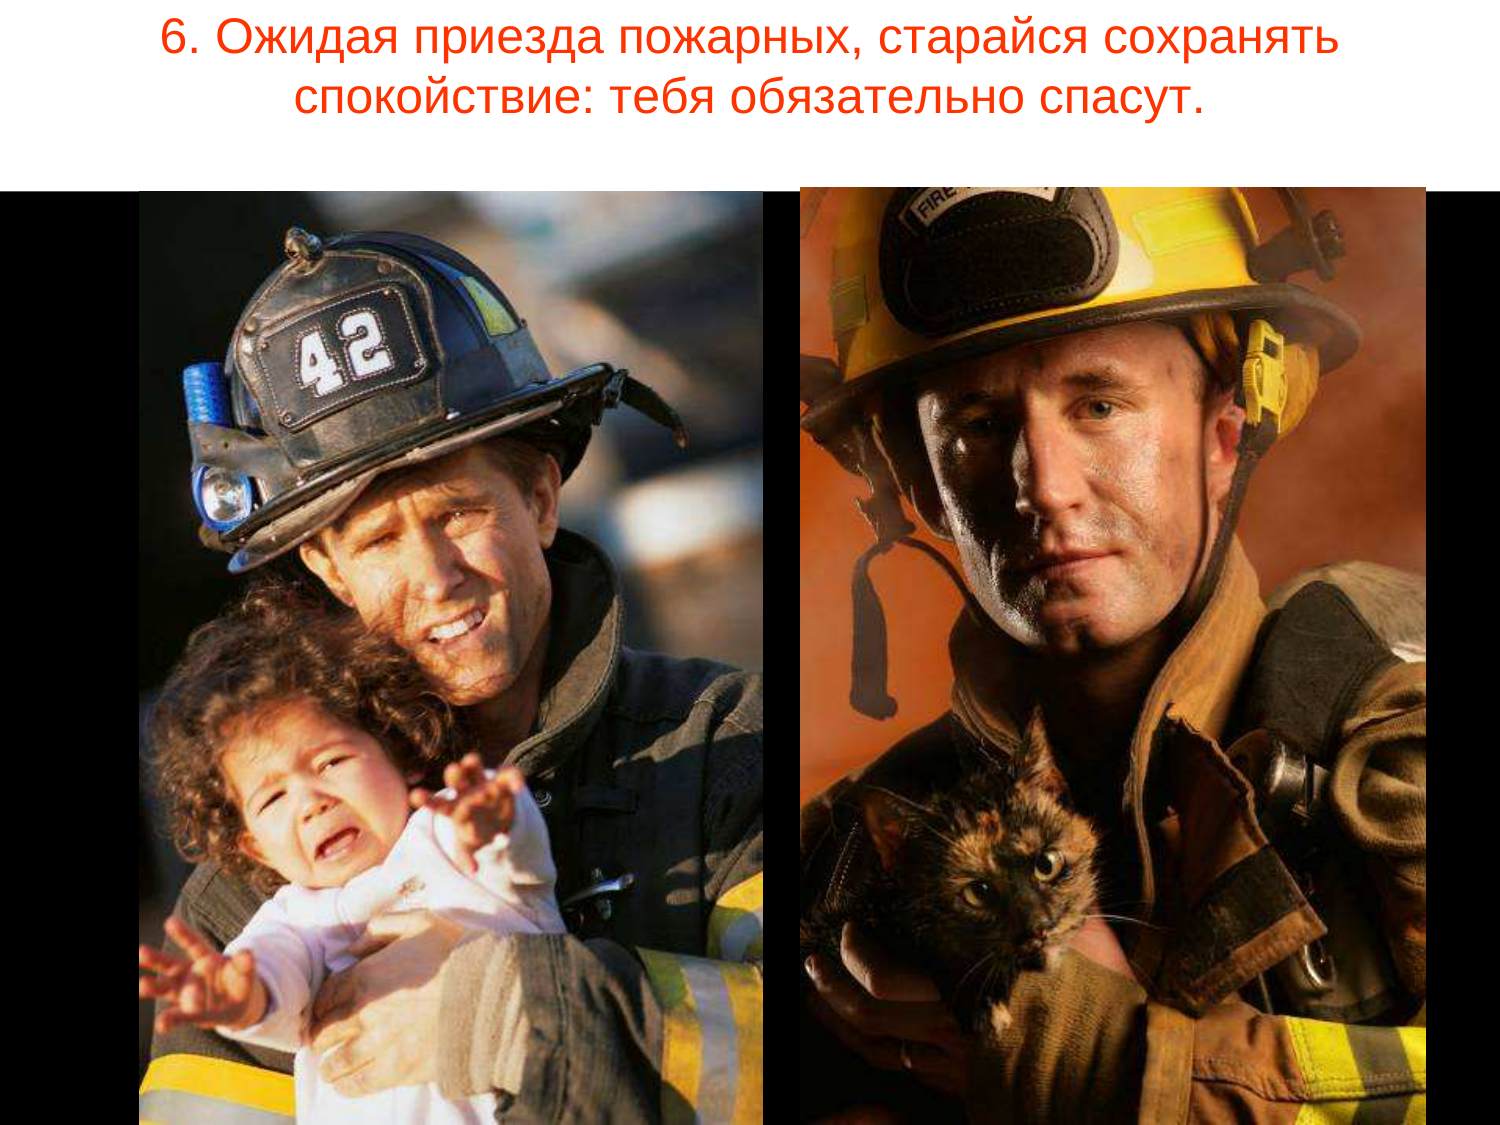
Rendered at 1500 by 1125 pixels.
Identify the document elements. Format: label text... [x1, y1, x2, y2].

title 6. Ожидая приезда пожарных, старайся сохранять спокойствие: тебя обязательно спасут. [0, 0, 1500, 192]
picture [139, 191, 763, 1125]
picture [800, 187, 1426, 1125]
